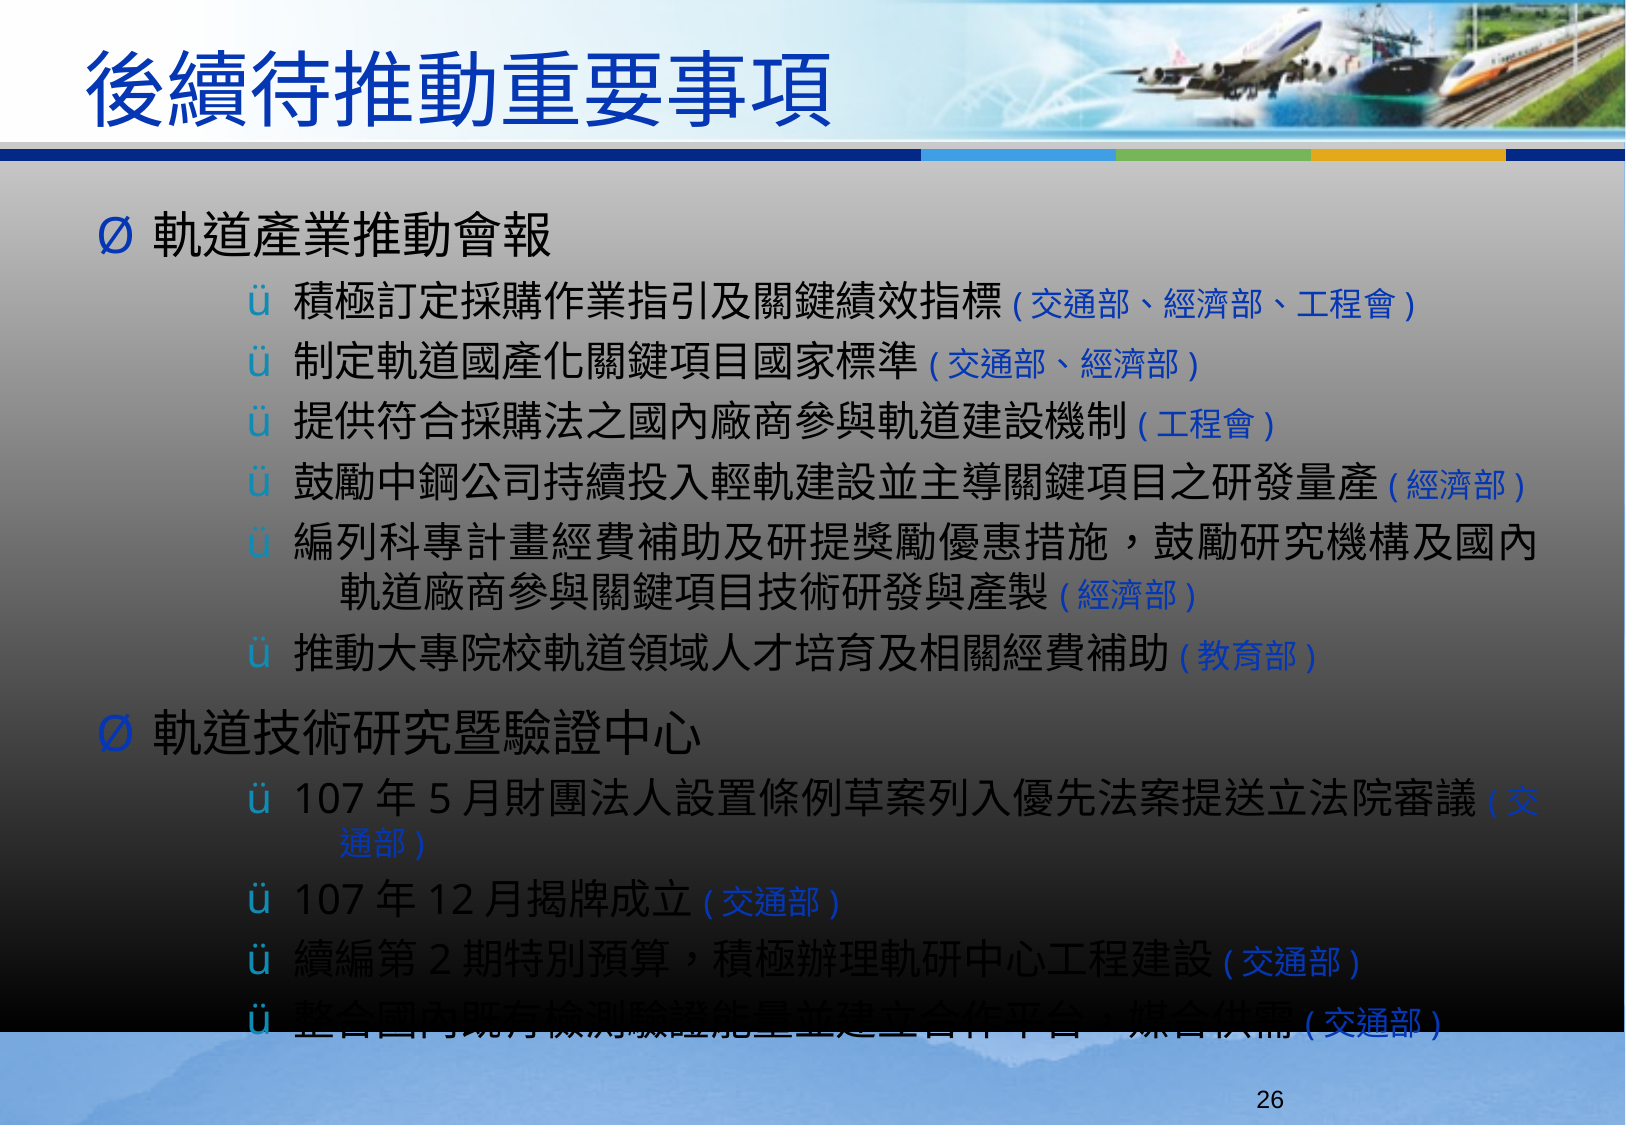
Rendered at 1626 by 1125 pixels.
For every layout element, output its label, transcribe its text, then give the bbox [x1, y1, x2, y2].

text_box 26 [1241, 1071, 1621, 1125]
title 後續待推動重要事項 [68, 19, 1593, 155]
list 軌道產業推動會報 積極訂定採購作業指引及關鍵績效指標(交通部、經濟部、工程會) 制定軌道國產化關鍵項目國家標準(交通部、經濟部) 提供符合採購法之國內廠商參與軌道建設機制(工程會) 鼓勵中鋼公司持續投入輕軌建設並主導關鍵項目之研發量產(經濟部) 編列科專計畫經費補助及研提獎勵優惠措施，鼓勵研究機構及國內軌道廠商參與關鍵項目技術研發與產製(經濟部) 推動大專院校軌道領域人才培育及相關經費補助(教育部) 軌道技術研究暨驗證中心 107年5月財團法人設置條例草案列入優先法案提送立法院審議(交通部) 107年12月揭牌成立(交通部) 續編第2期特別預算，積極辦理軌研中心工程建設(交通部) 整合國內既有檢測驗證能量並建立合作平台，媒合供需(交通部) [81, 196, 1555, 1059]
